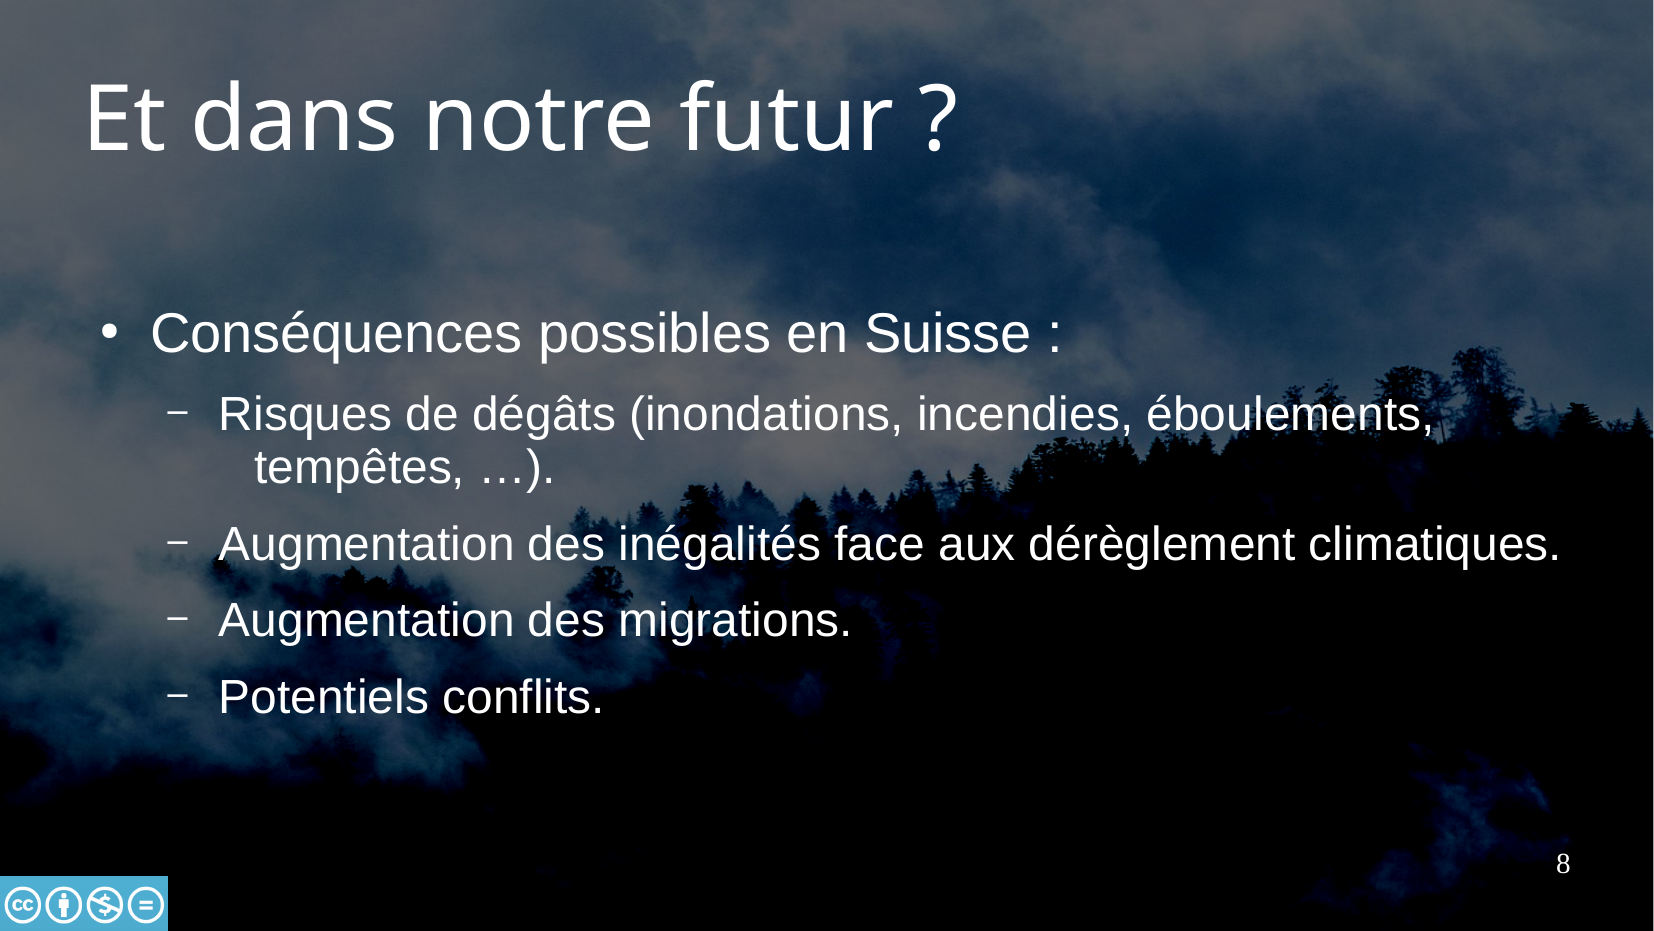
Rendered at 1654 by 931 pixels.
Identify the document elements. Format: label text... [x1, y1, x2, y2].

title Et dans notre futur ? [82, 37, 1571, 193]
list Conséquences possibles en Suisse : Risques de dégâts (inondations, incendies, éboulements, tempêtes, …). Augmentation des inégalités face aux dérèglement climatiques. Augmentation des migrations. Potentiels conflits. [82, 217, 1571, 758]
picture [0, 876, 168, 931]
